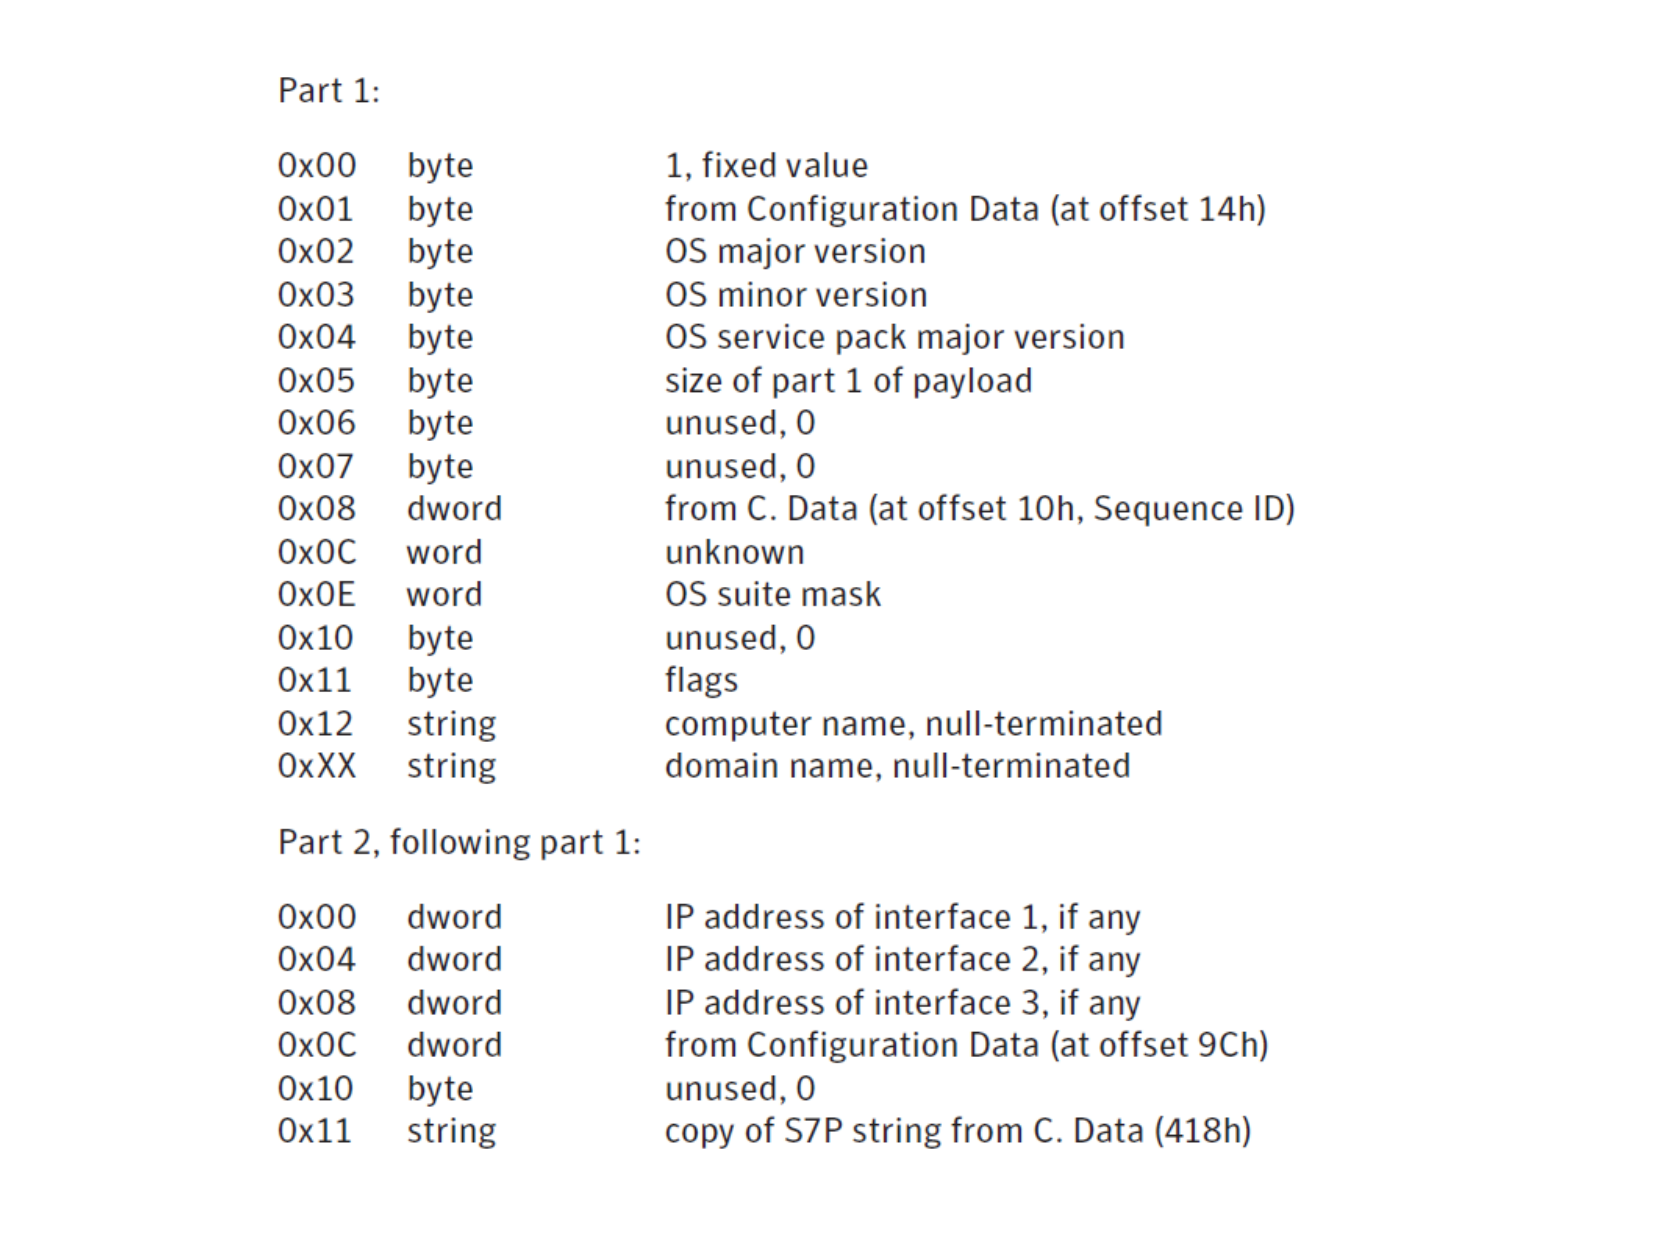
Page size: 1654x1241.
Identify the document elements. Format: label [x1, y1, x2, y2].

picture [262, 62, 1331, 1163]
